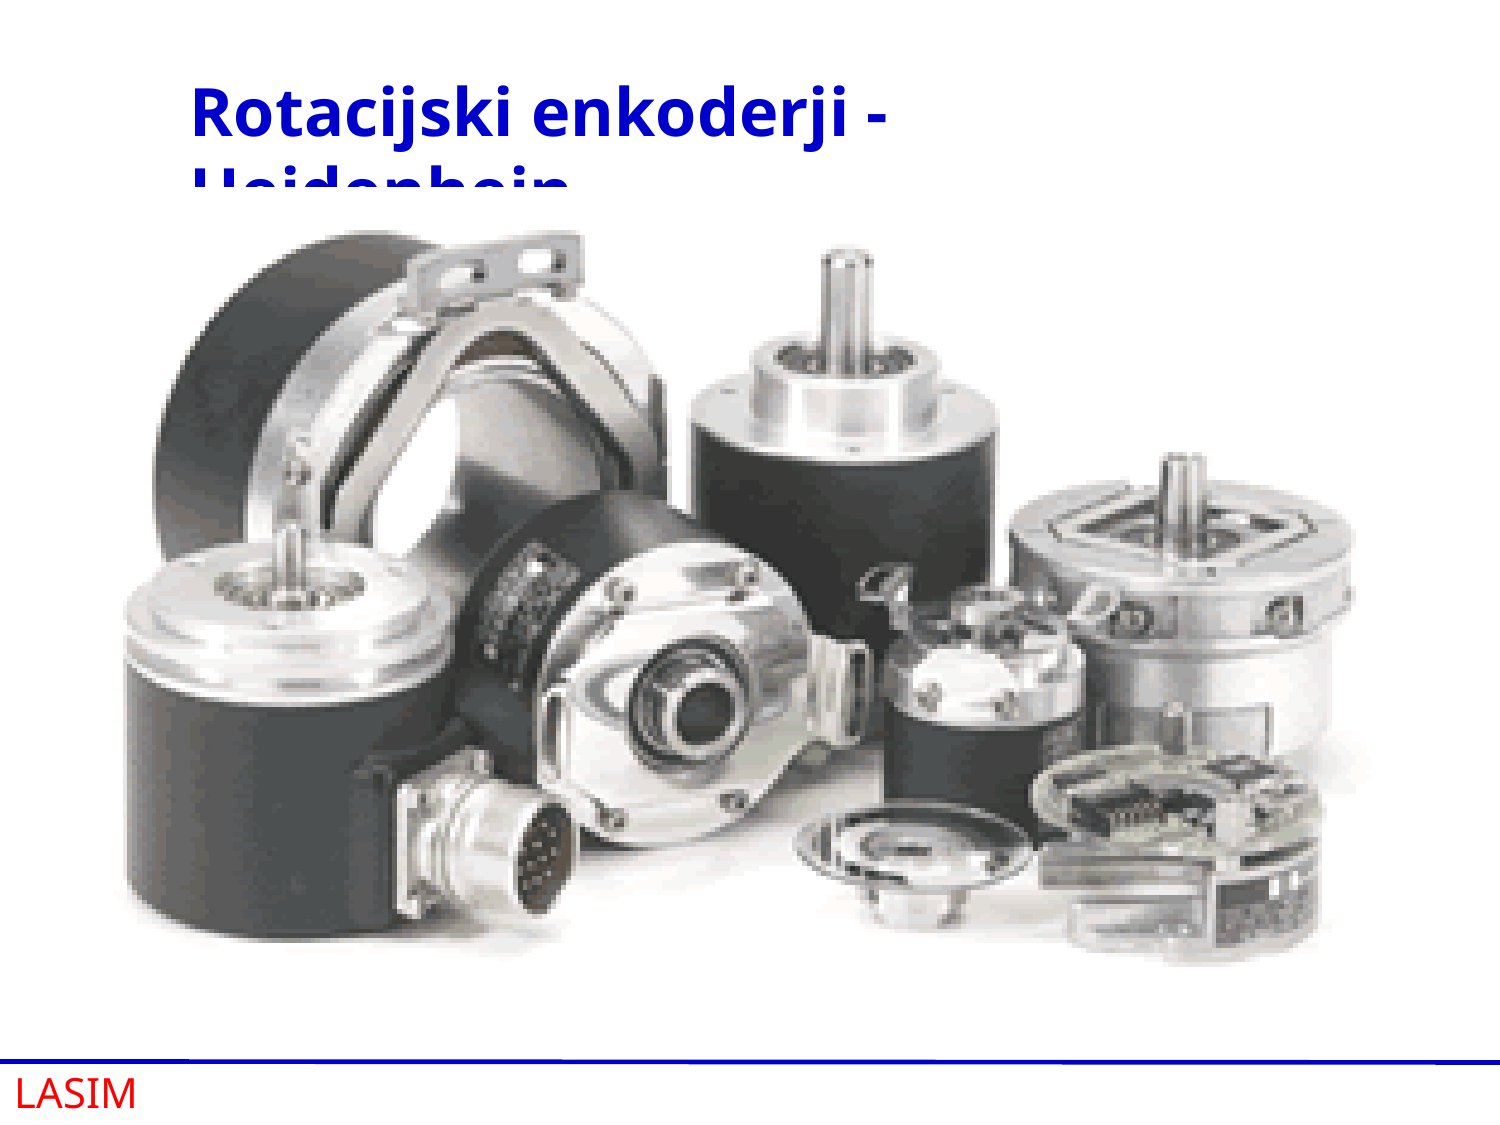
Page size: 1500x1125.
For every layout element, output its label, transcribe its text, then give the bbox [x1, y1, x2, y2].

picture [99, 187, 1400, 1011]
title Rotacijski enkoderji - Heidenhein [174, 62, 1275, 150]
